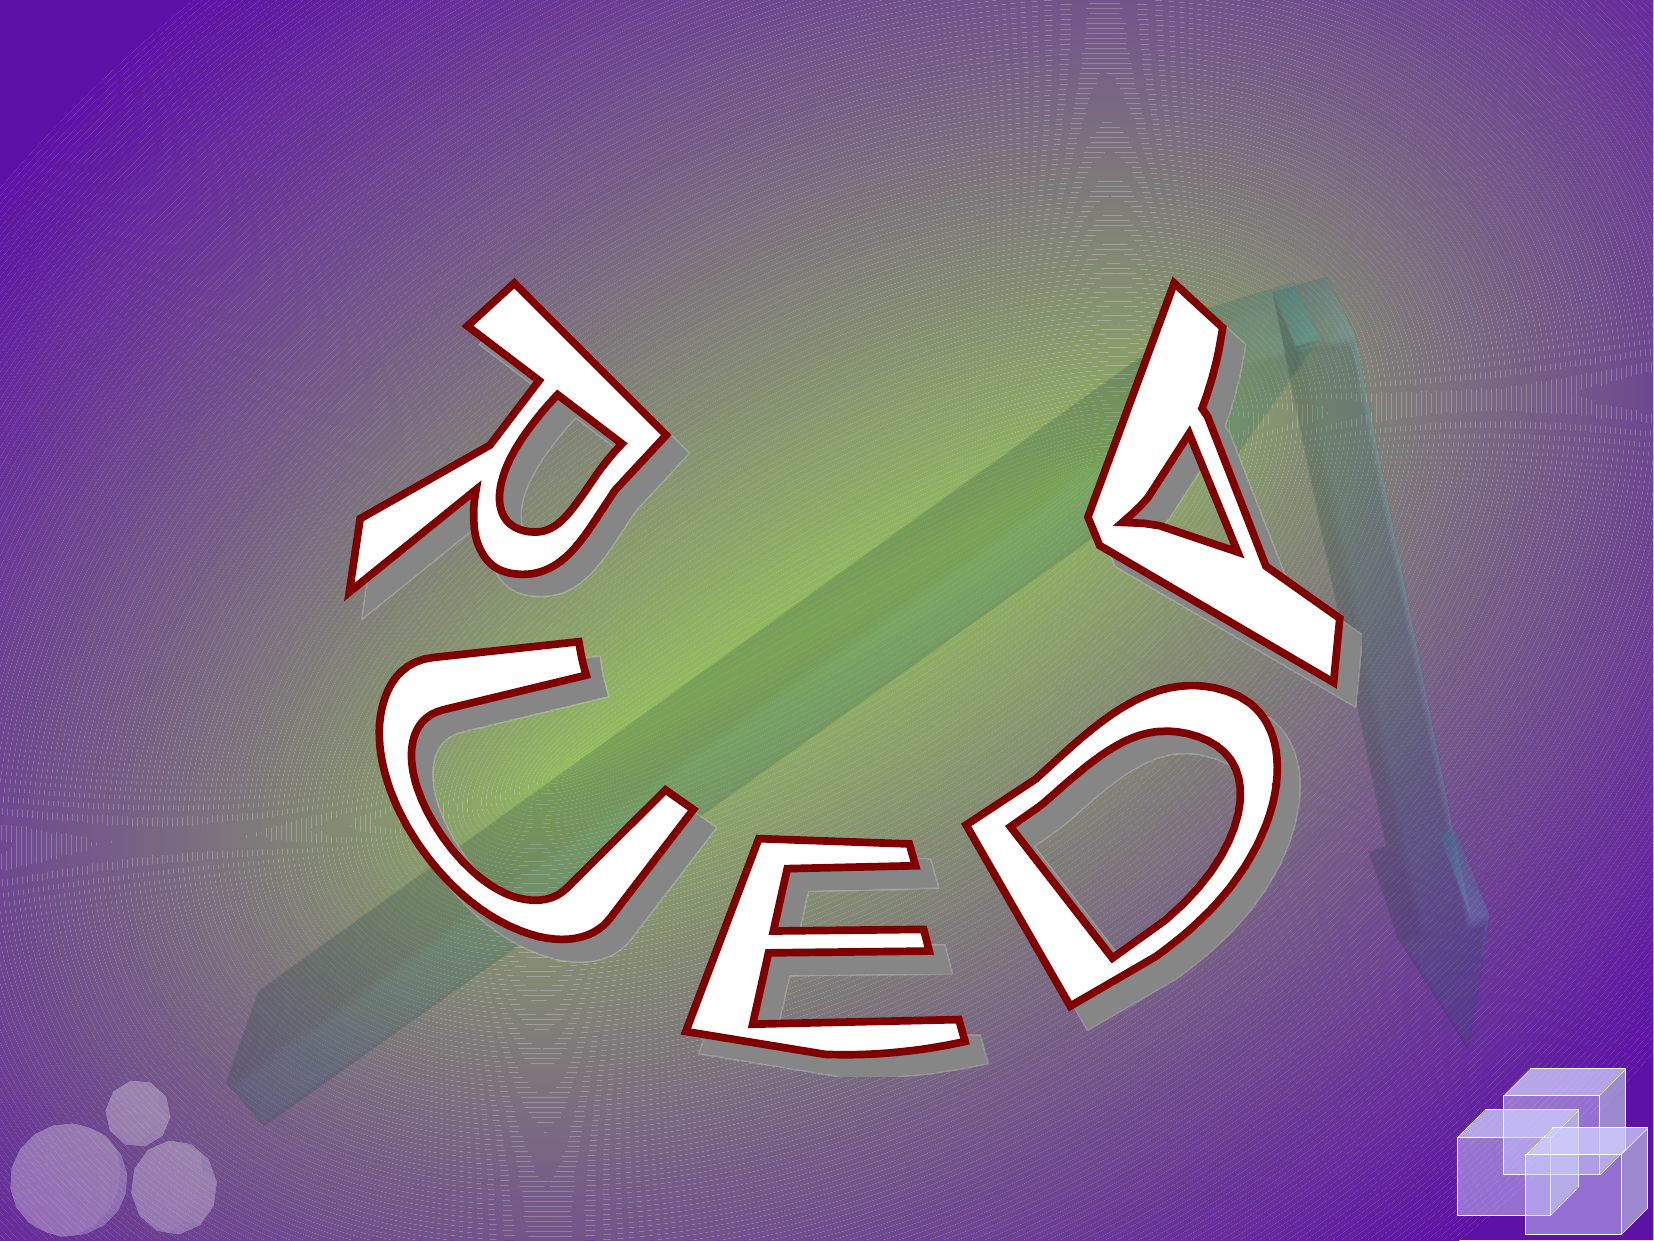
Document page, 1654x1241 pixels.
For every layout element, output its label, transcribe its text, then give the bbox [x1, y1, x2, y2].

text_box RUEDA [685, 838, 966, 1055]
text_box RUEDA [349, 283, 667, 593]
text_box RUEDA [966, 685, 1278, 1007]
text_box RUEDA [1087, 283, 1340, 683]
text_box RUEDA [379, 641, 694, 940]
